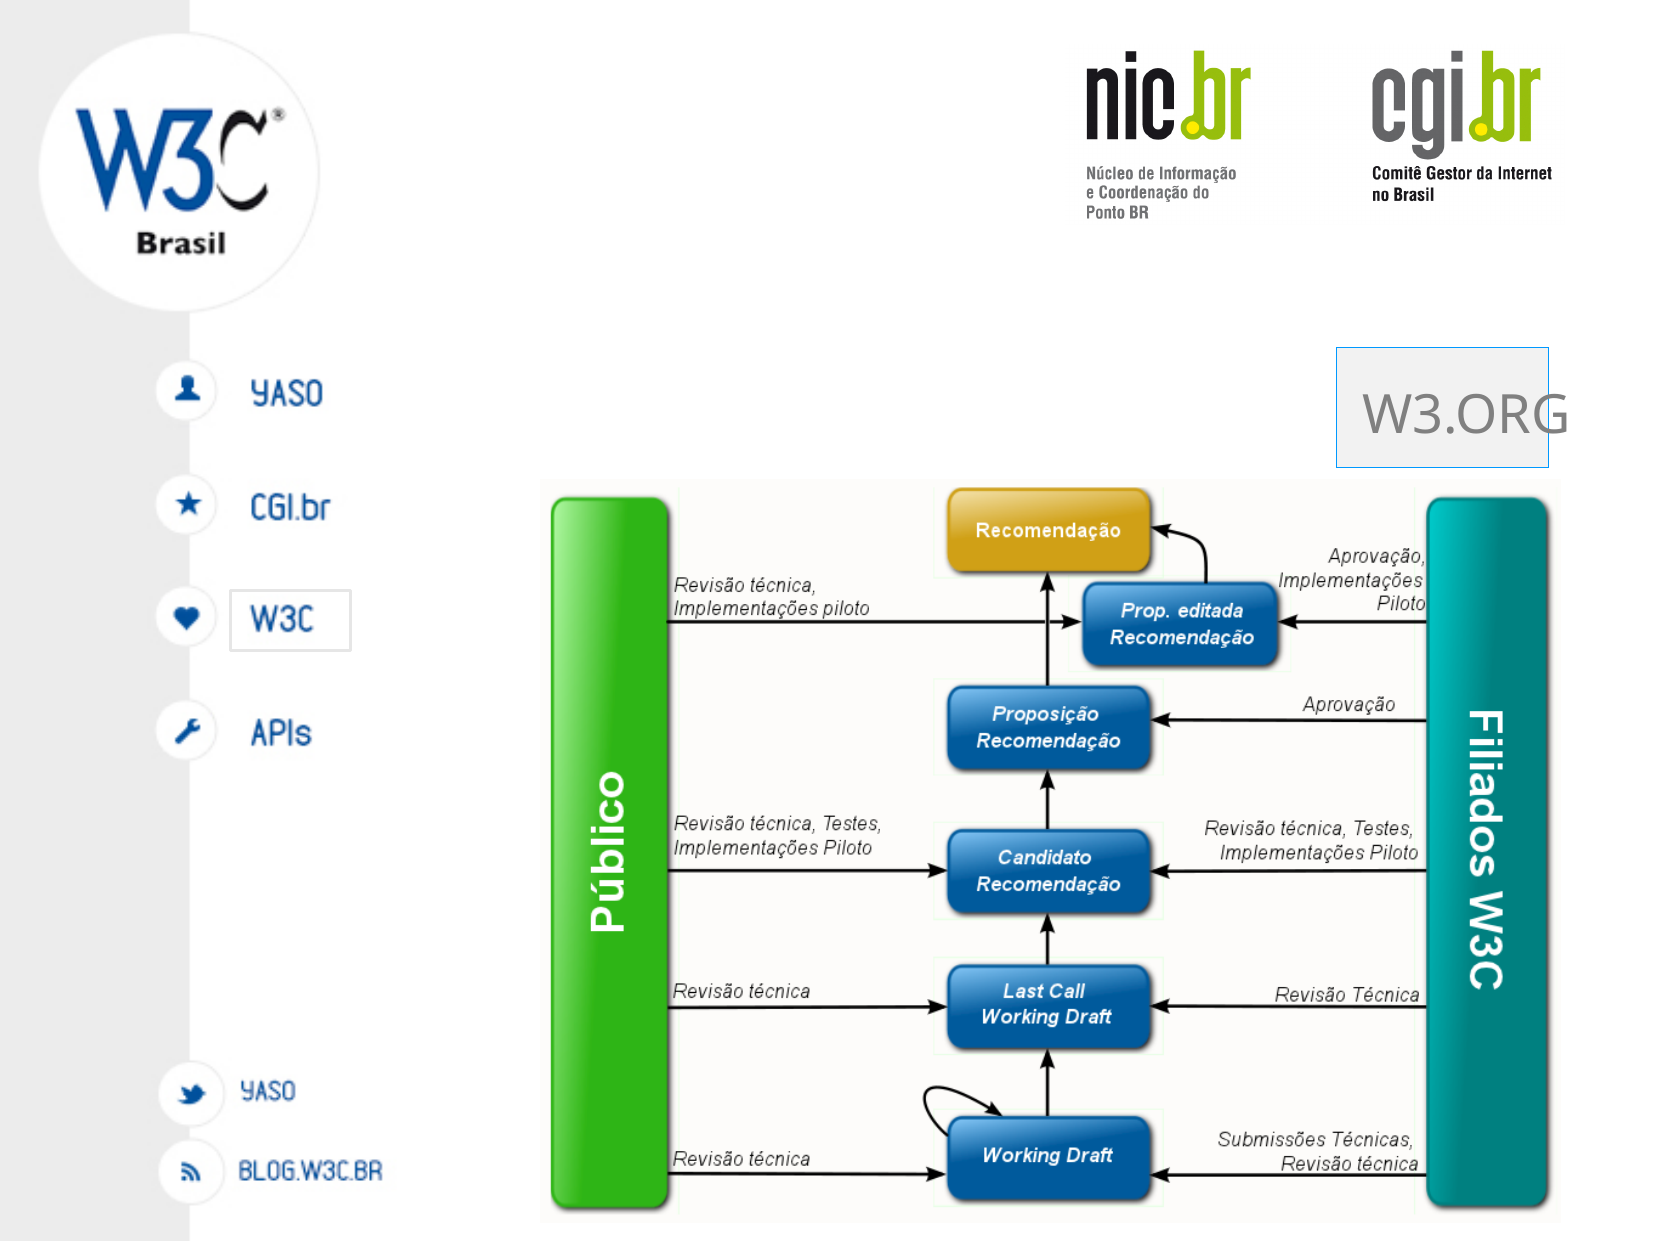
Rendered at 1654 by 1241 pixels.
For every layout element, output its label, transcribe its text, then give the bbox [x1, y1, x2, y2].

text_box [1543, 399, 1549, 429]
text_box [1336, 347, 1549, 468]
picture [0, 0, 1654, 1241]
text_box W3.ORG [1347, 367, 1543, 442]
